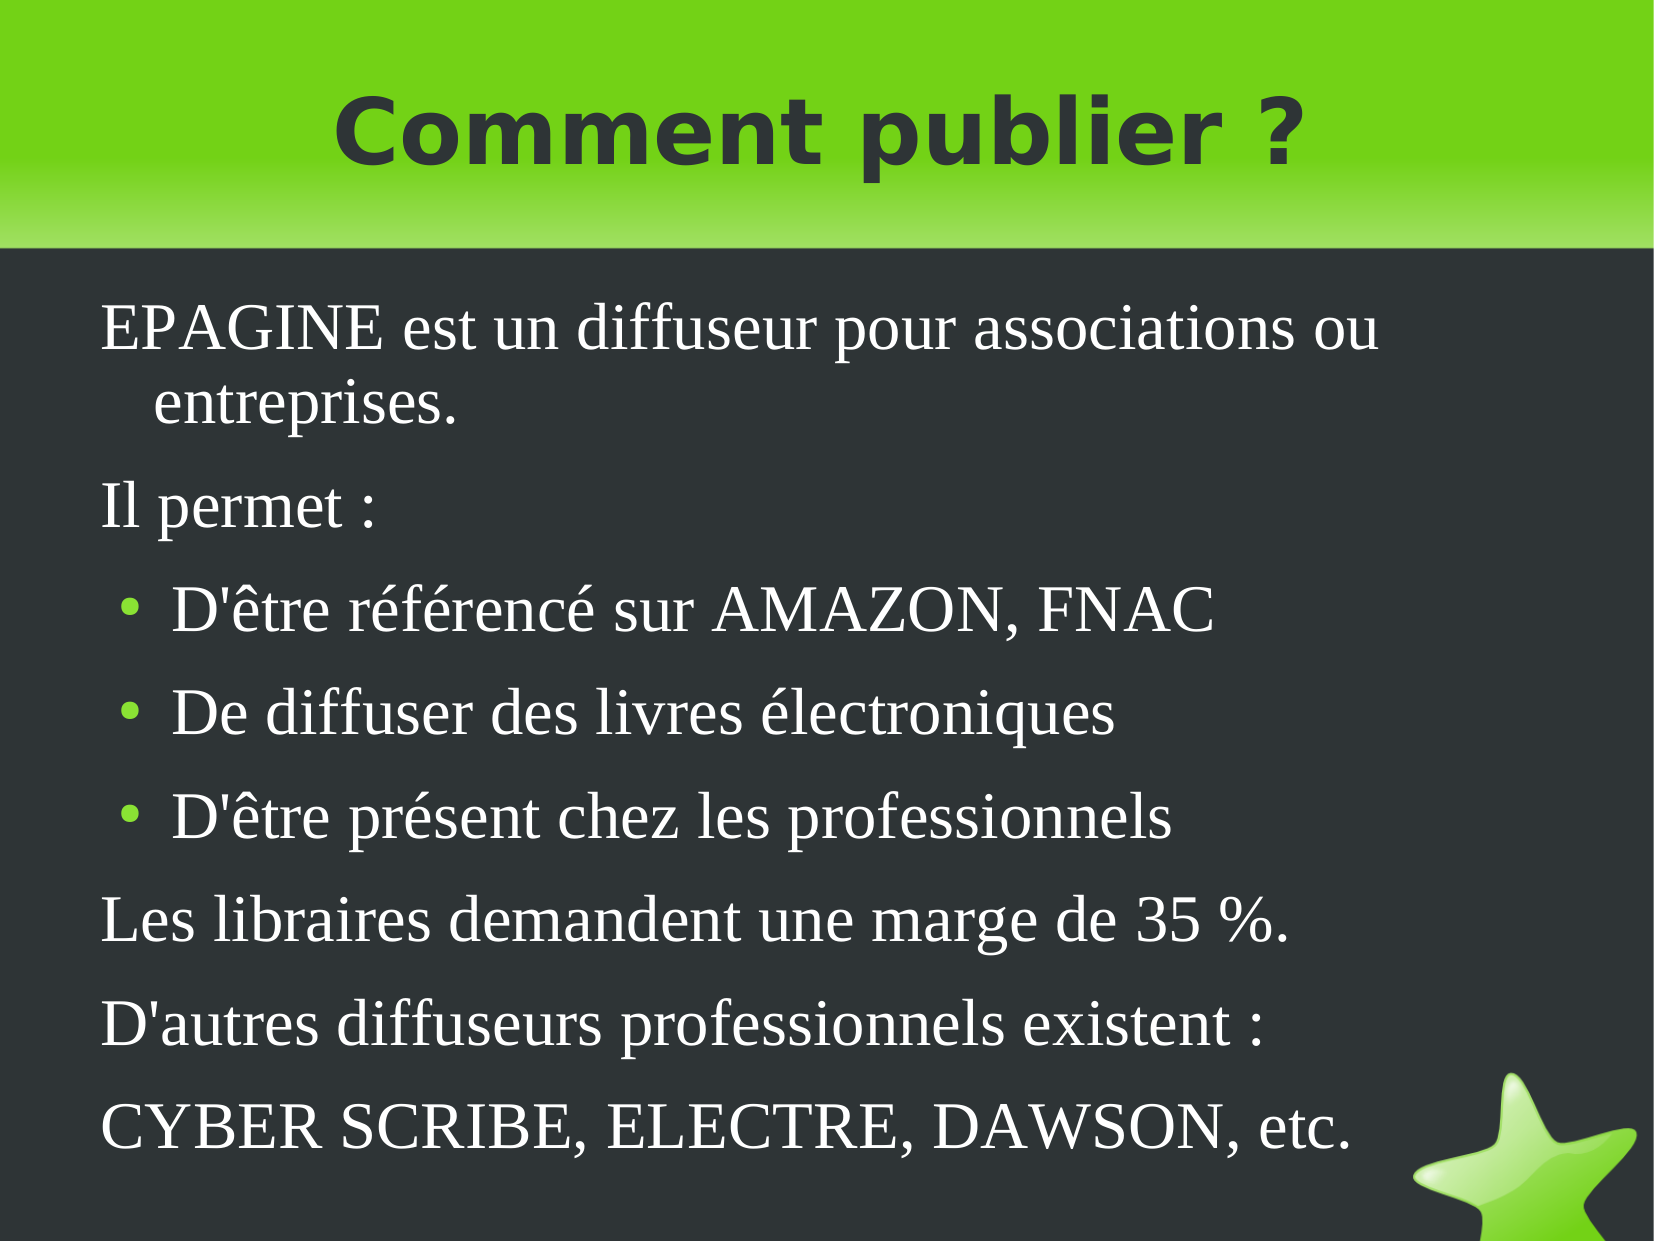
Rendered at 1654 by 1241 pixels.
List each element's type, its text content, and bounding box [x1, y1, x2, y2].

picture [0, 0, 1654, 1241]
title Comment publier ? [76, 36, 1565, 229]
list EPAGINE est un diffuseur pour associations ou entreprises. Il permet : D'être référencé sur AMAZON, FNAC De diffuser des livres électroniques D'être présent chez les professionnels Les libraires demandent une marge de 35 %. D'autres diffuseurs professionnels existent : CYBER SCRIBE, ELECTRE, DAWSON, etc. [82, 290, 1571, 1225]
